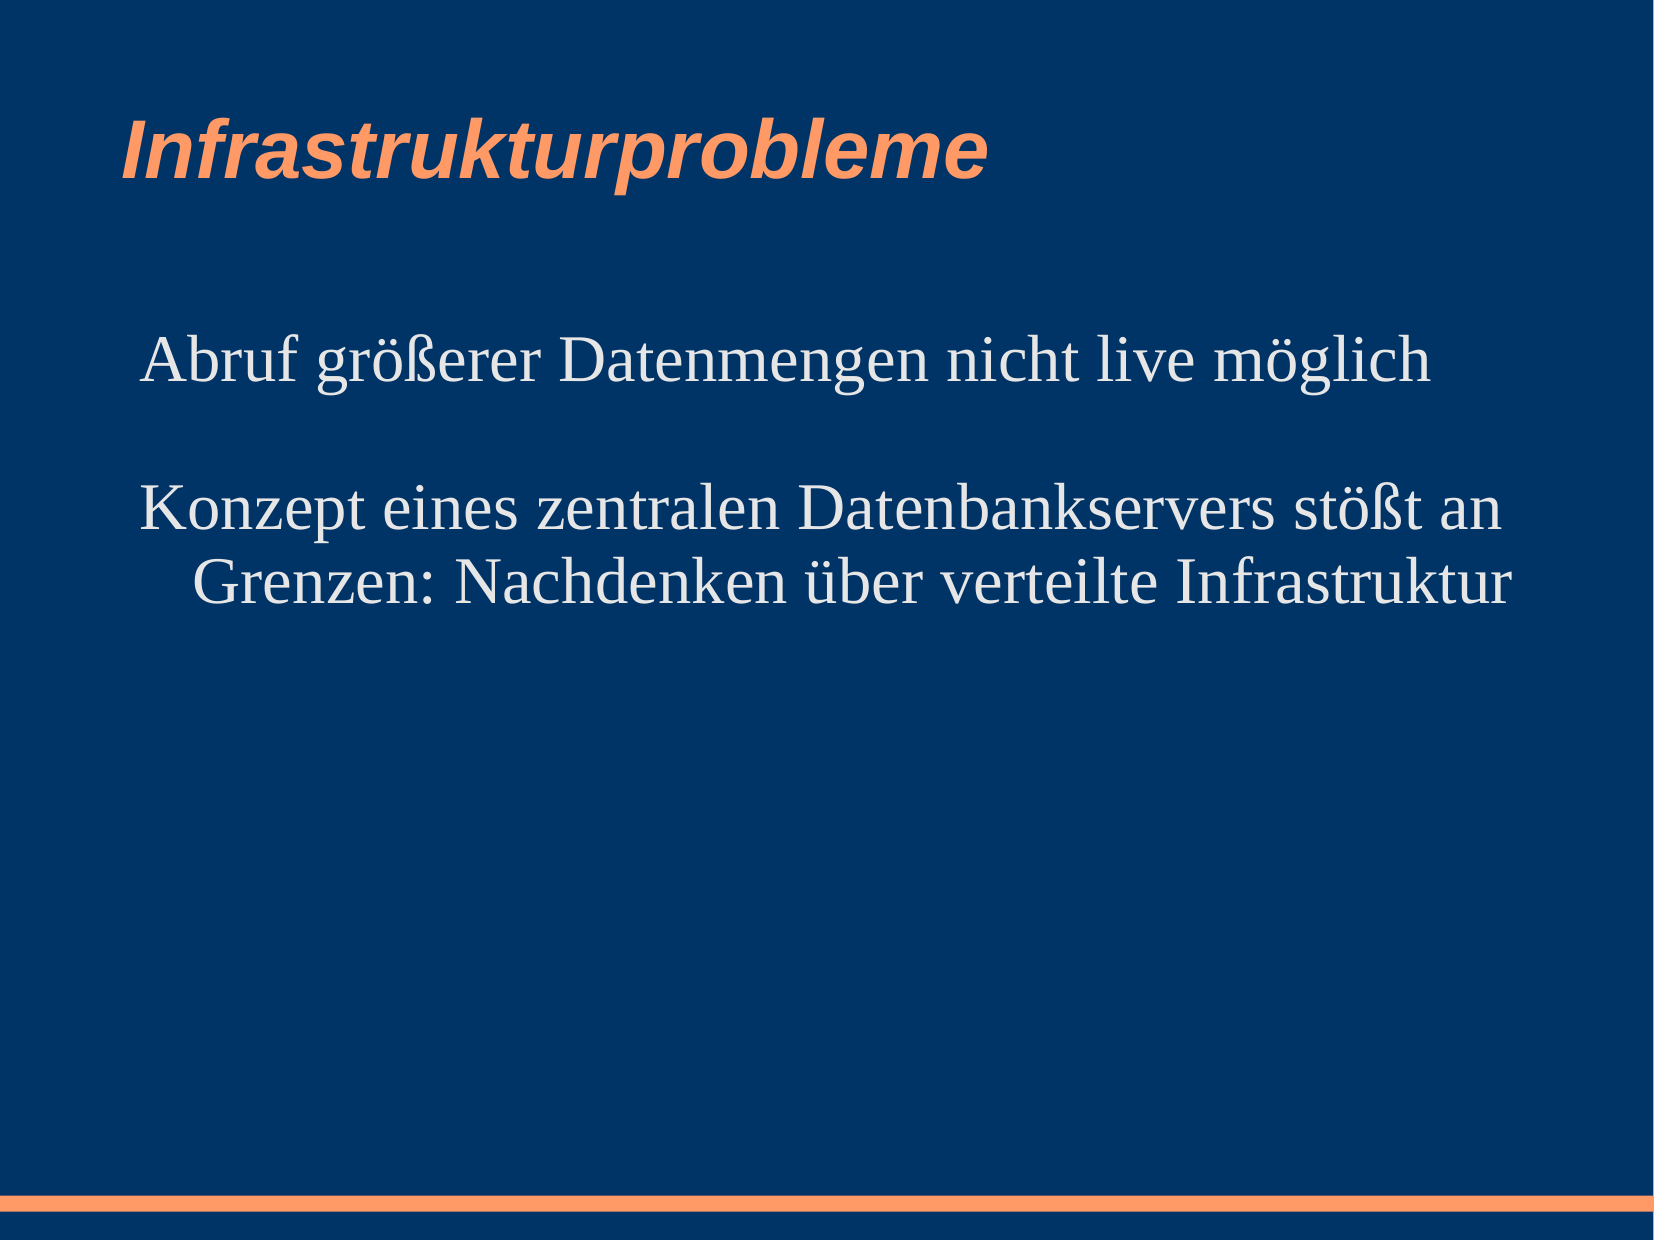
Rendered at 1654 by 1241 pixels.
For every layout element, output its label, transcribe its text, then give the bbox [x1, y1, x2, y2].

title Infrastrukturprobleme [121, 53, 1534, 247]
list Abruf größerer Datenmengen nicht live möglich Konzept eines zentralen Datenbankservers stößt an Grenzen: Nachdenken über verteilte Infrastruktur [121, 322, 1561, 1118]
